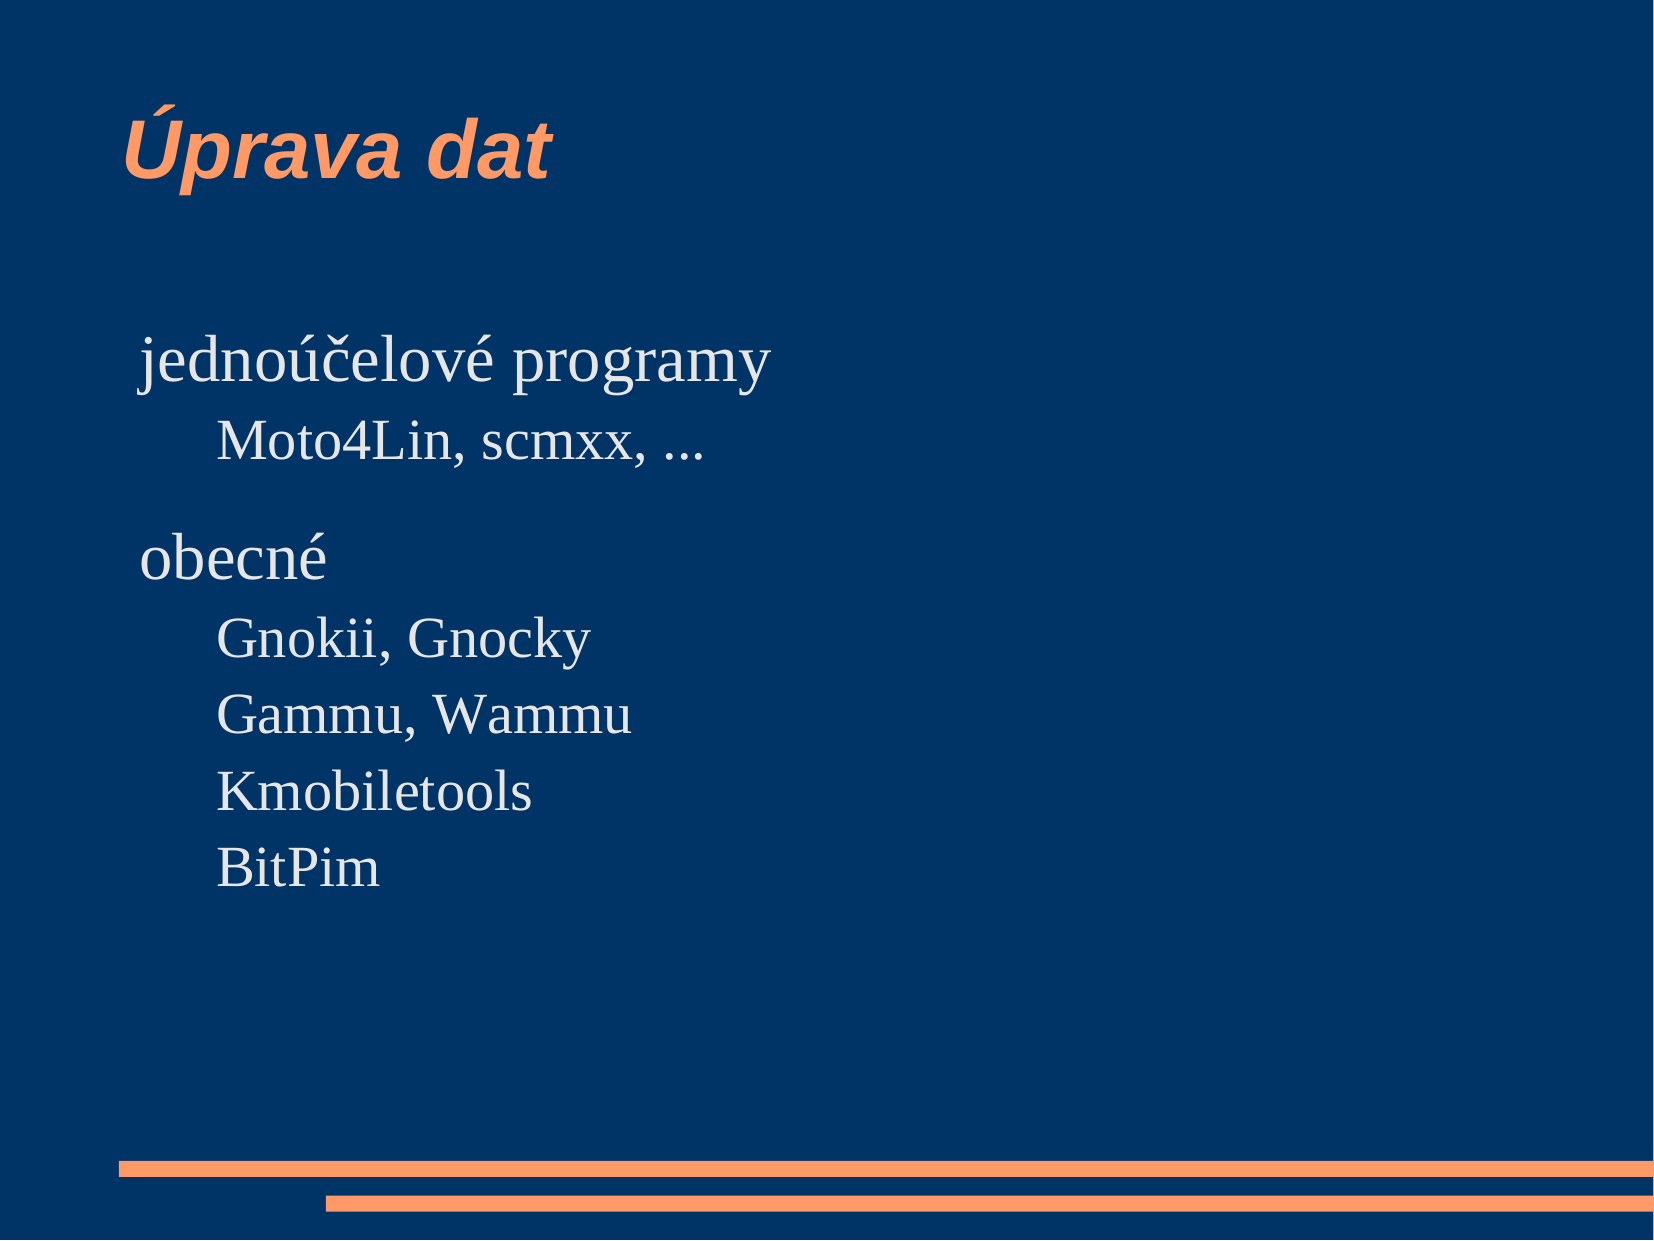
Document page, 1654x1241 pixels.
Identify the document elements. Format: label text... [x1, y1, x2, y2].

list jednoúčelové programy Moto4Lin, scmxx, ... obecné Gnokii, Gnocky Gammu, Wammu Kmobiletools BitPim [121, 322, 1561, 1133]
title Úprava dat [121, 46, 1534, 254]
